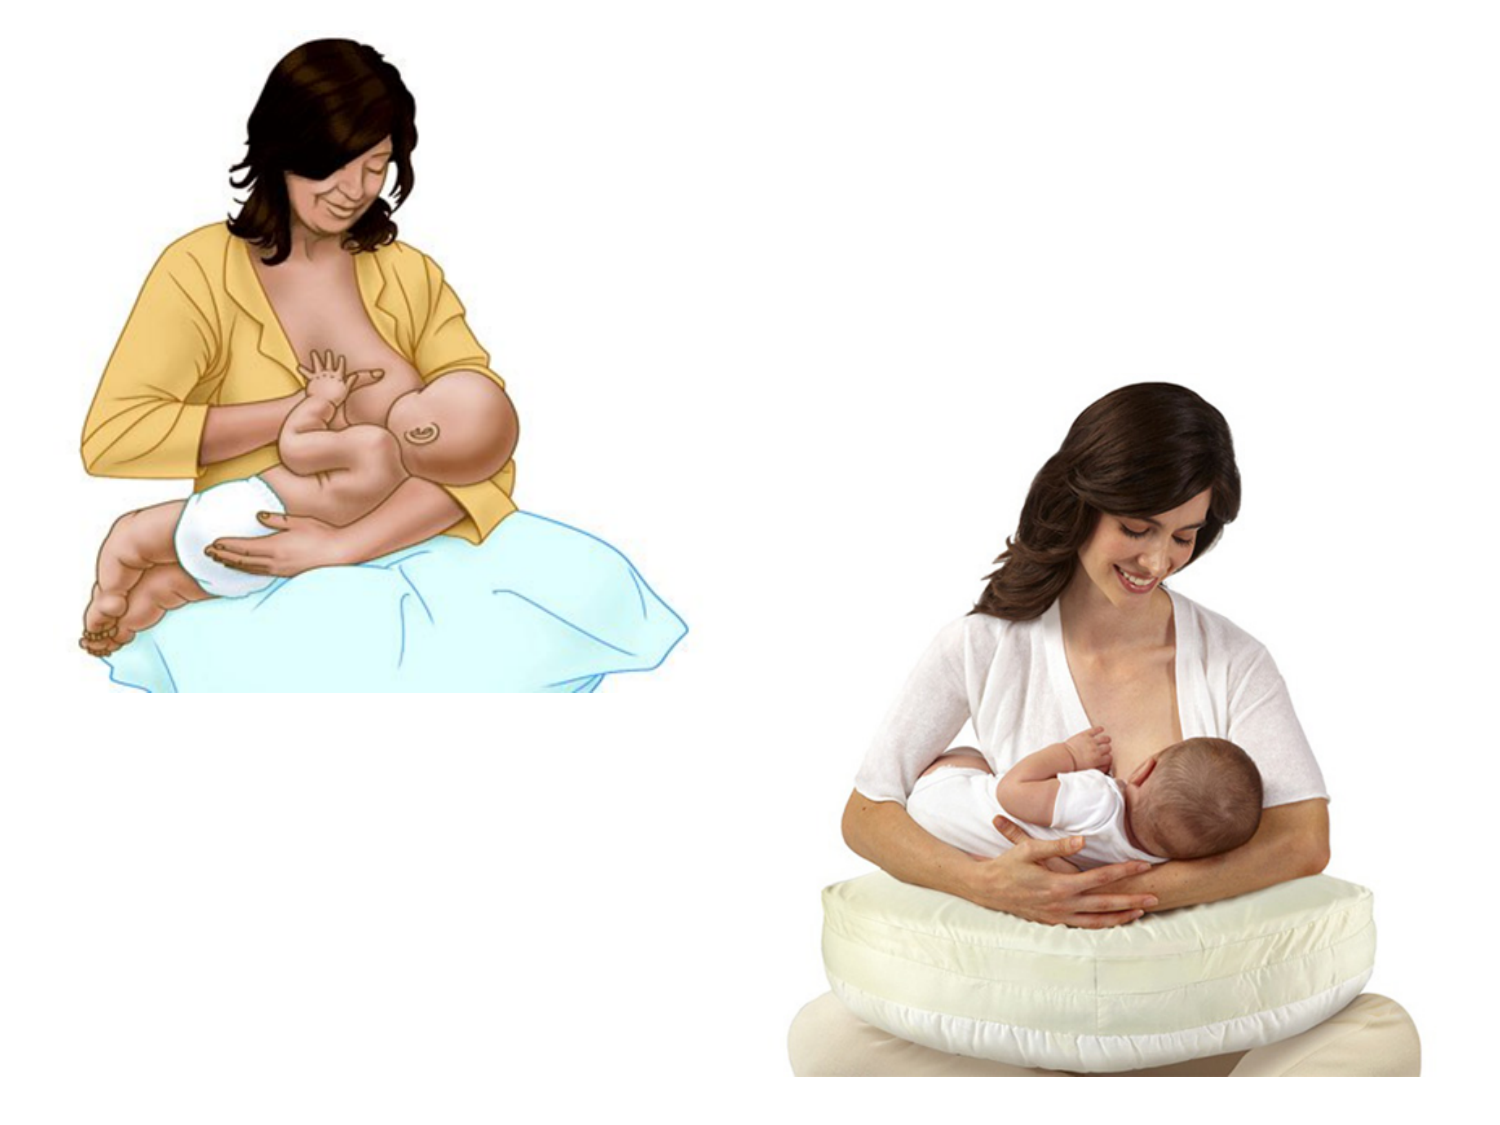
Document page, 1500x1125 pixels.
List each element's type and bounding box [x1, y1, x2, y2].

picture [750, 373, 1453, 1077]
picture [53, 30, 715, 693]
